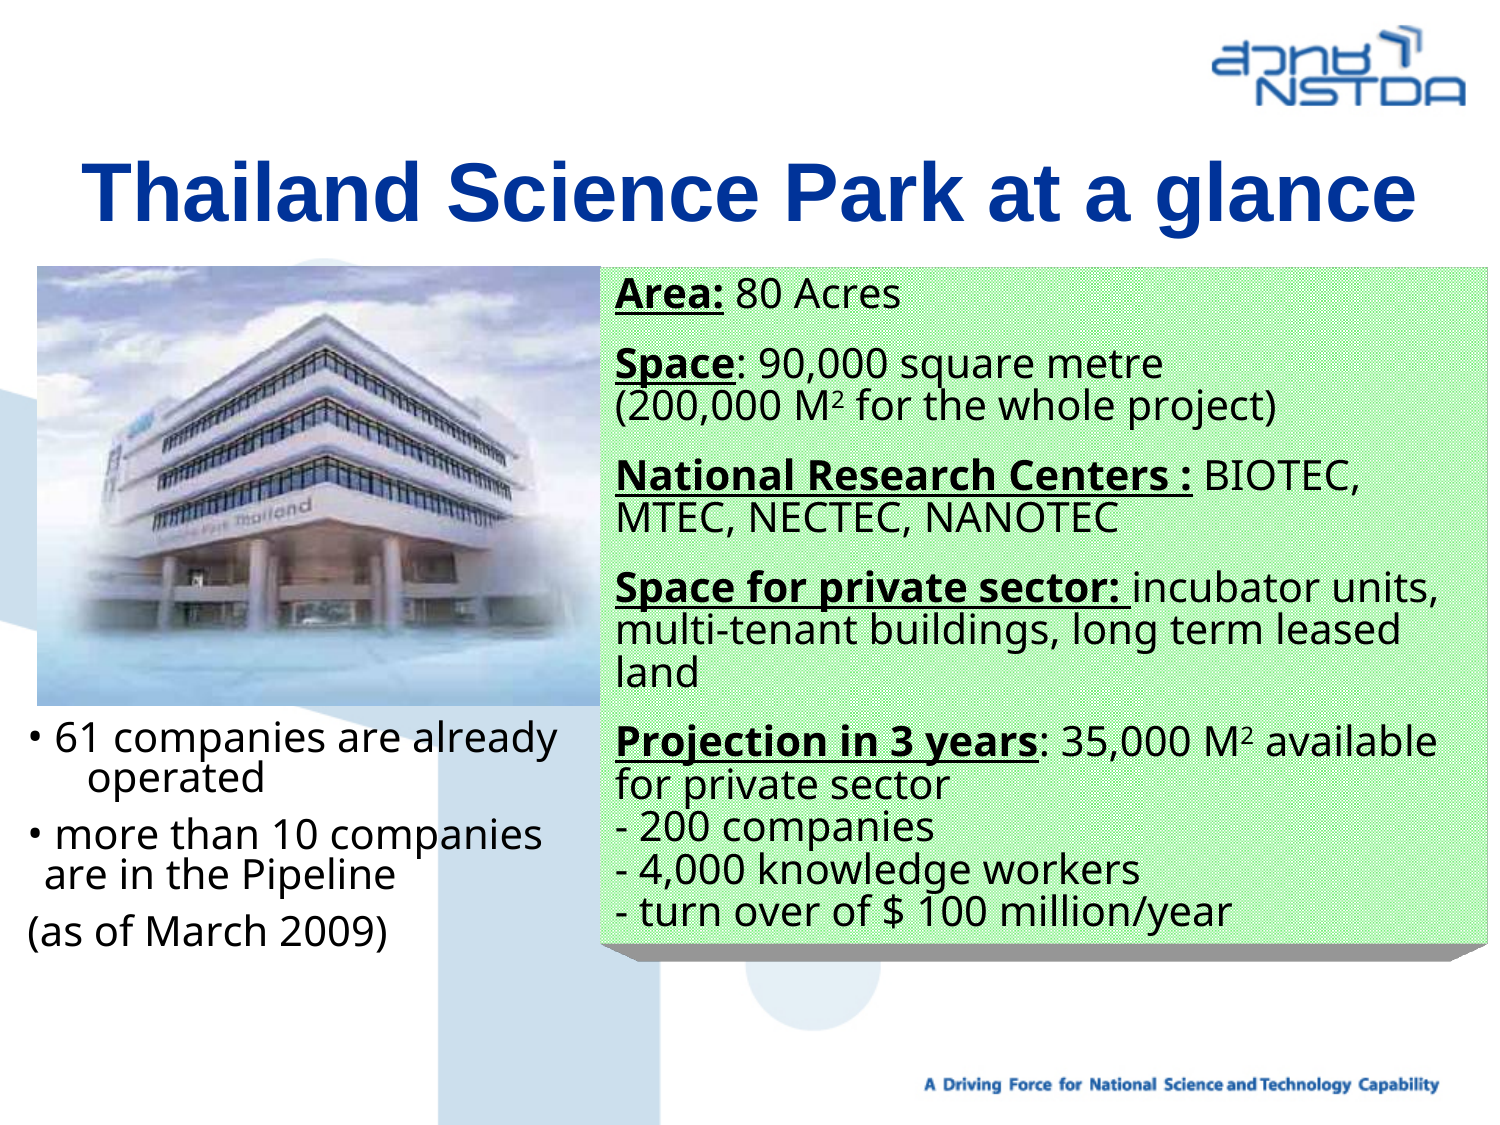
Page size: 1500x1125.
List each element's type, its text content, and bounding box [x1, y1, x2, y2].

picture [0, 0, 1500, 124]
text_box Thailand Science Park at a glance [0, 124, 1500, 251]
text_box 61 companies are already operated more than 10 companies are in the Pipeline‏ (as of March 2009)‏ [12, 712, 613, 963]
picture [0, 251, 1500, 1125]
